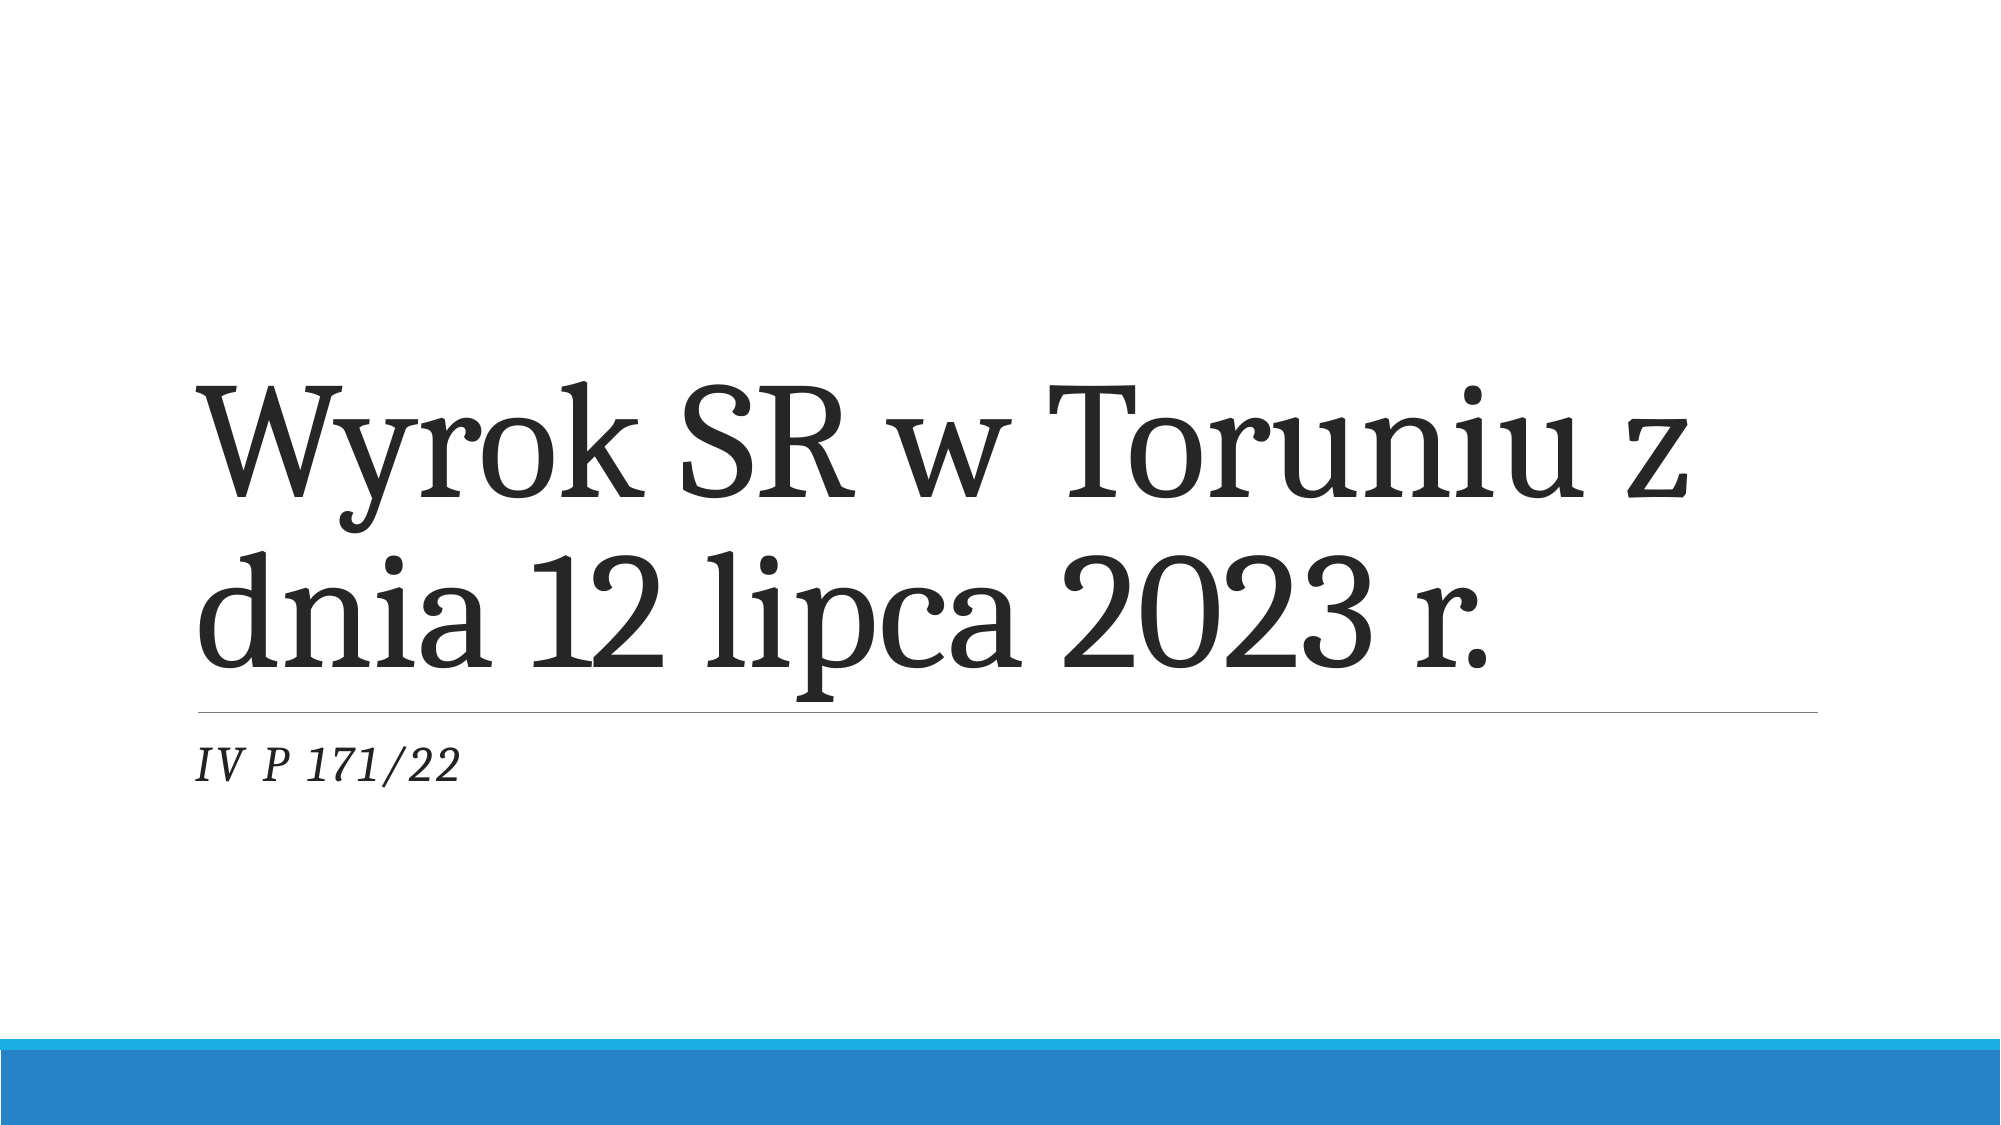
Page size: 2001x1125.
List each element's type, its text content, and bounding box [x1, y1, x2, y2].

title Wyrok SR w Toruniu z dnia 12 lipca 2023 r. [180, 124, 1831, 710]
list IV P 171/22 [180, 730, 1831, 919]
